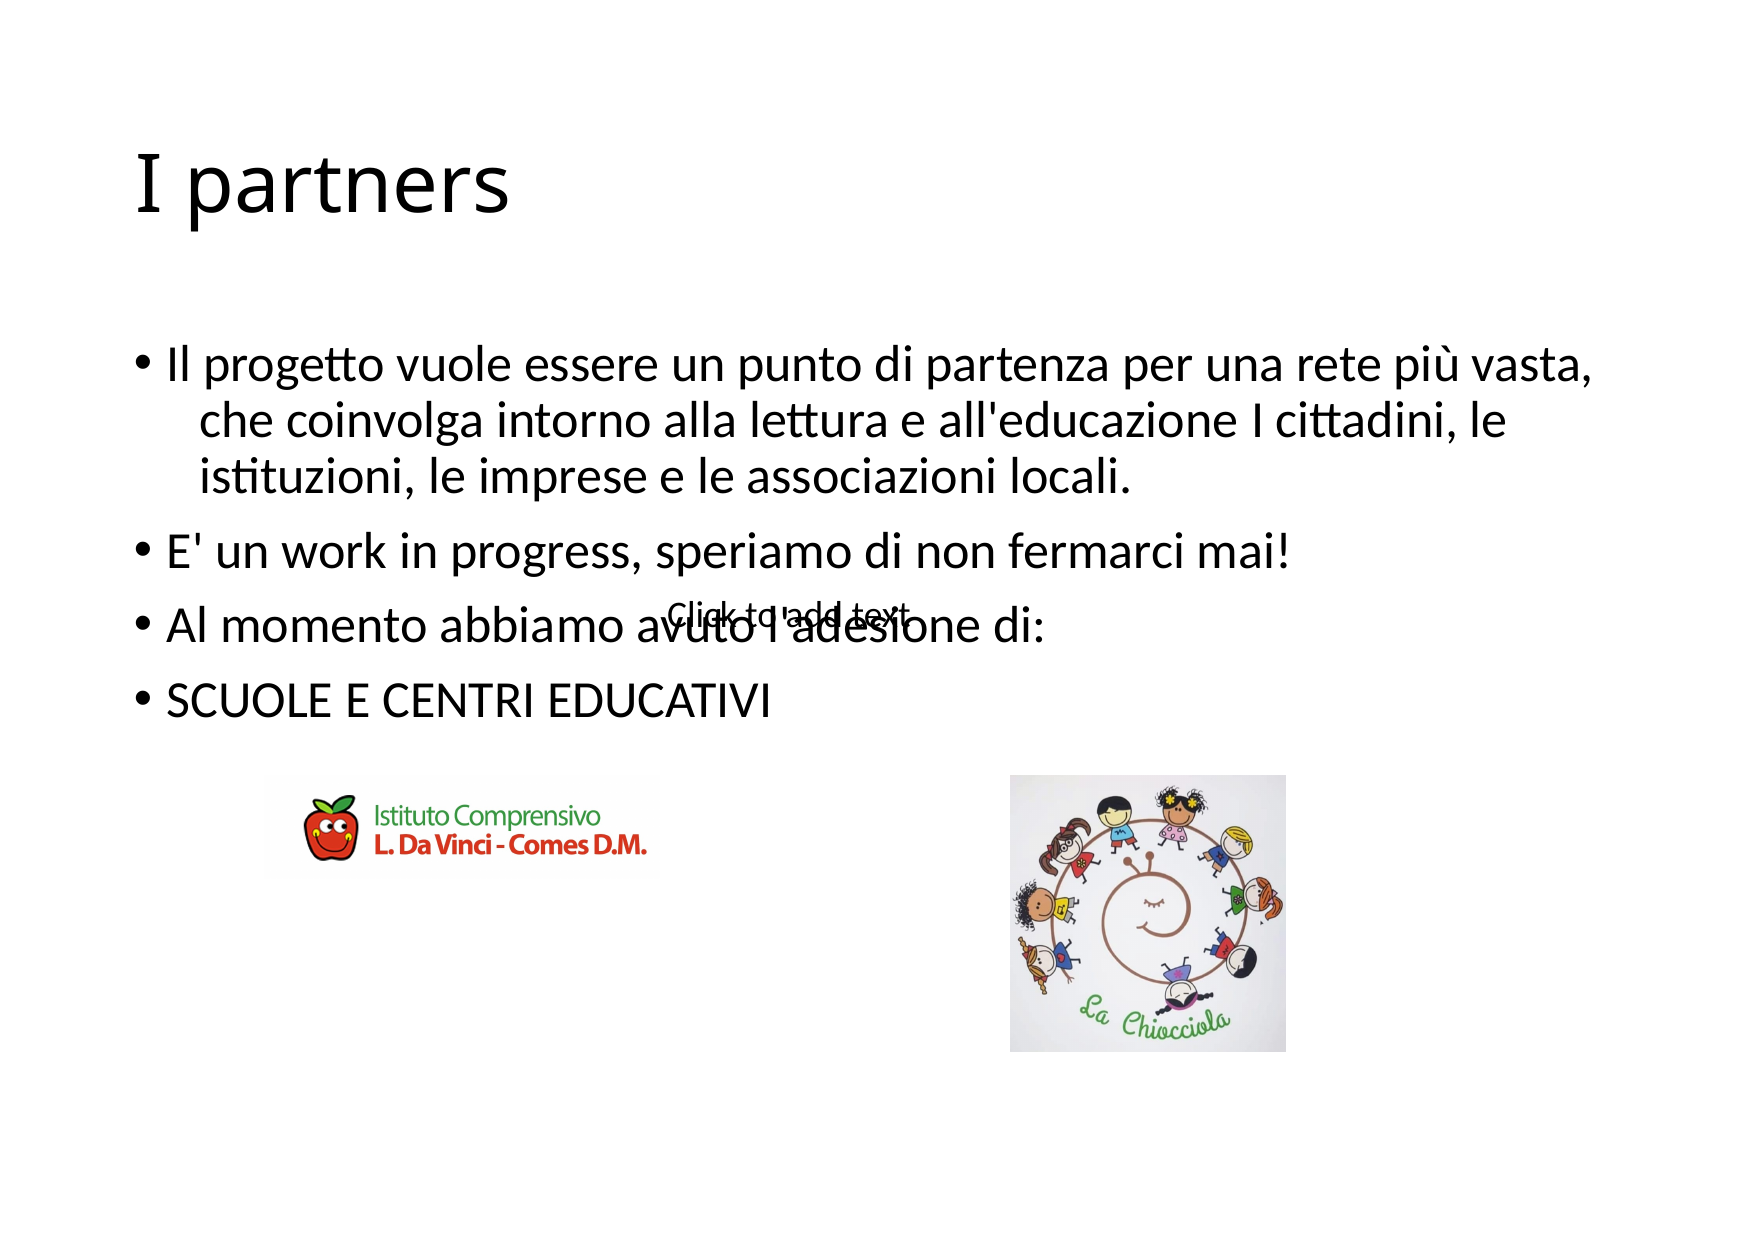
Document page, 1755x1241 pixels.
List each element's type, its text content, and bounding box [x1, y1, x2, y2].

text_box Click to add text [652, 582, 1103, 644]
title I partners [120, 66, 1634, 306]
picture [264, 775, 660, 879]
picture [1010, 775, 1286, 1052]
list Il progetto vuole essere un punto di partenza per una rete più vasta, che coinvolga intorno alla lettura e all'educazione I cittadini, le istituzioni, le imprese e le associazioni locali. E' un work in progress, speriamo di non fermarci mai! Al momento abbiamo avuto l'adesione di: SCUOLE E CENTRI EDUCATIVI [120, 330, 1634, 1118]
